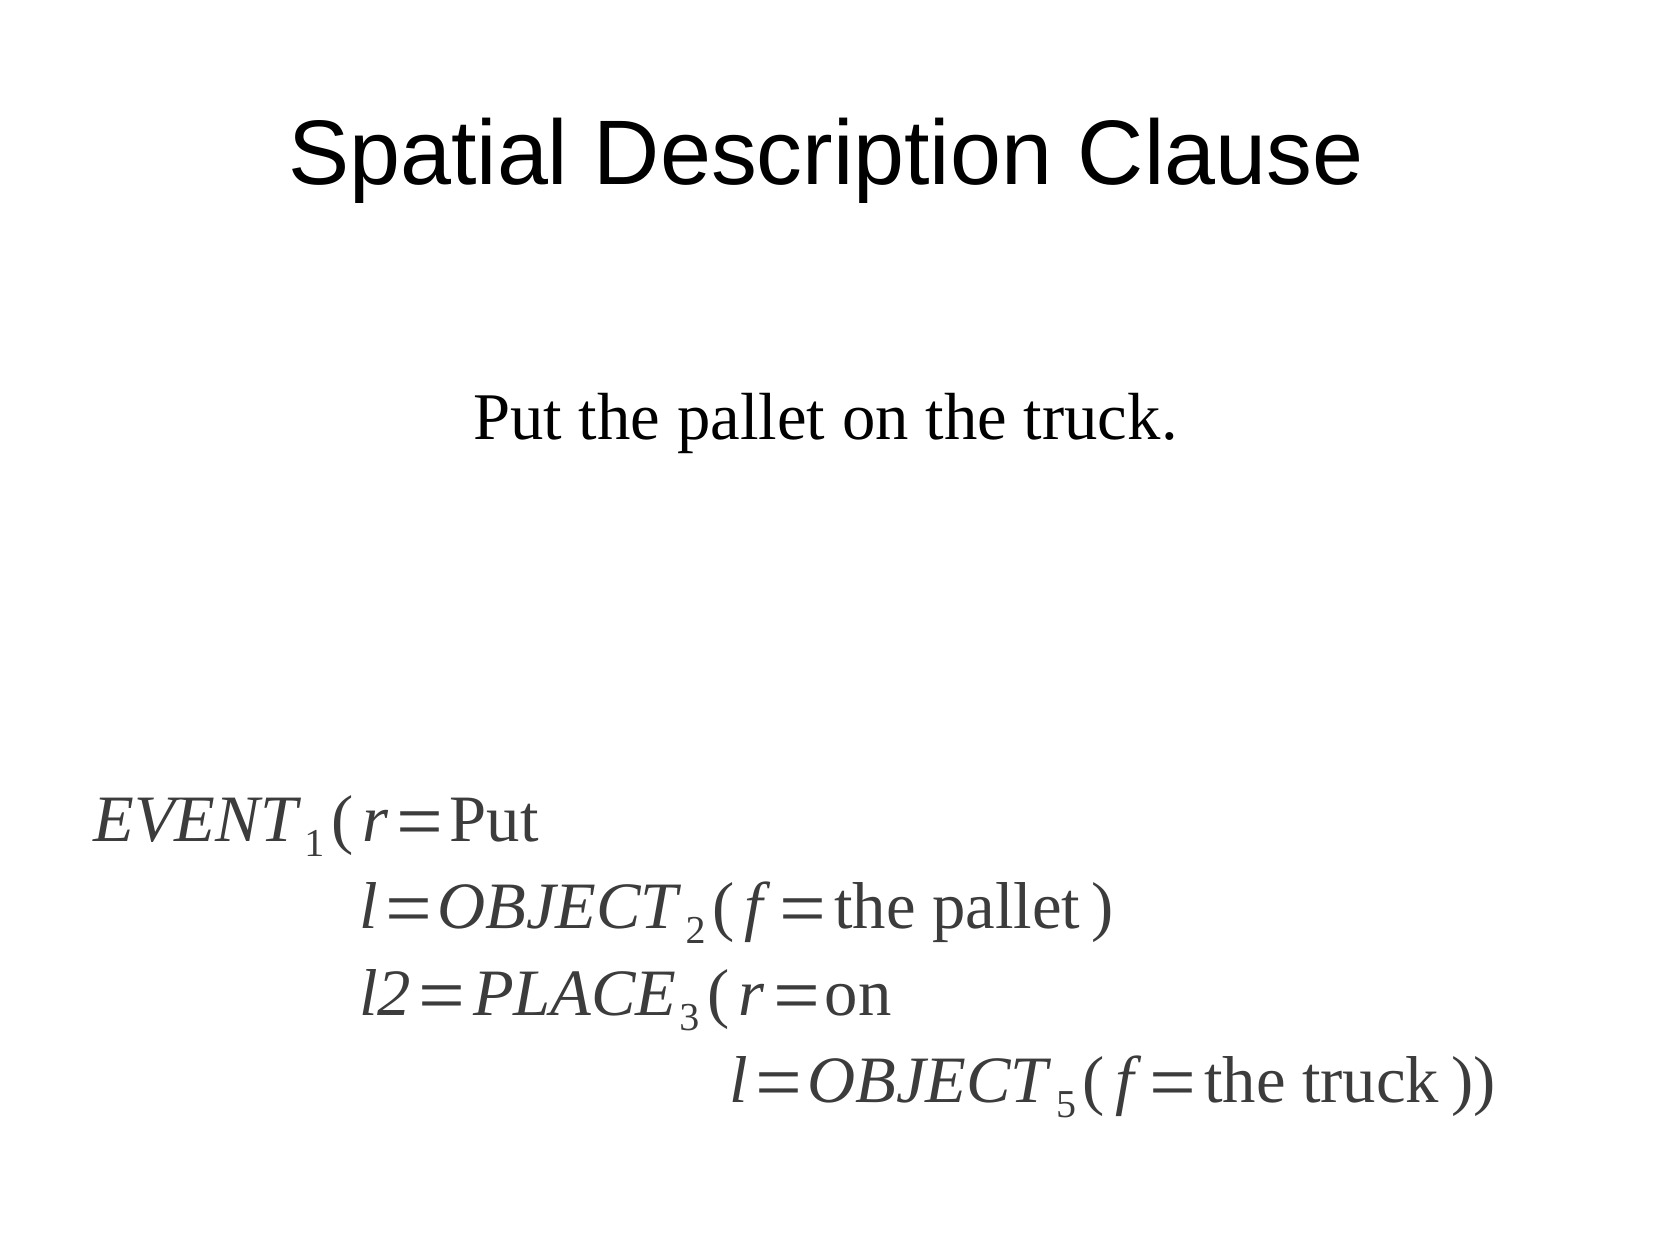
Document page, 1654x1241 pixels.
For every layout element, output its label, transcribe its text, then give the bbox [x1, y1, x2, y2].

chart [82, 782, 1503, 1127]
text_box Put the pallet on the truck. [458, 372, 1195, 462]
title Spatial Description Clause [82, 49, 1571, 257]
